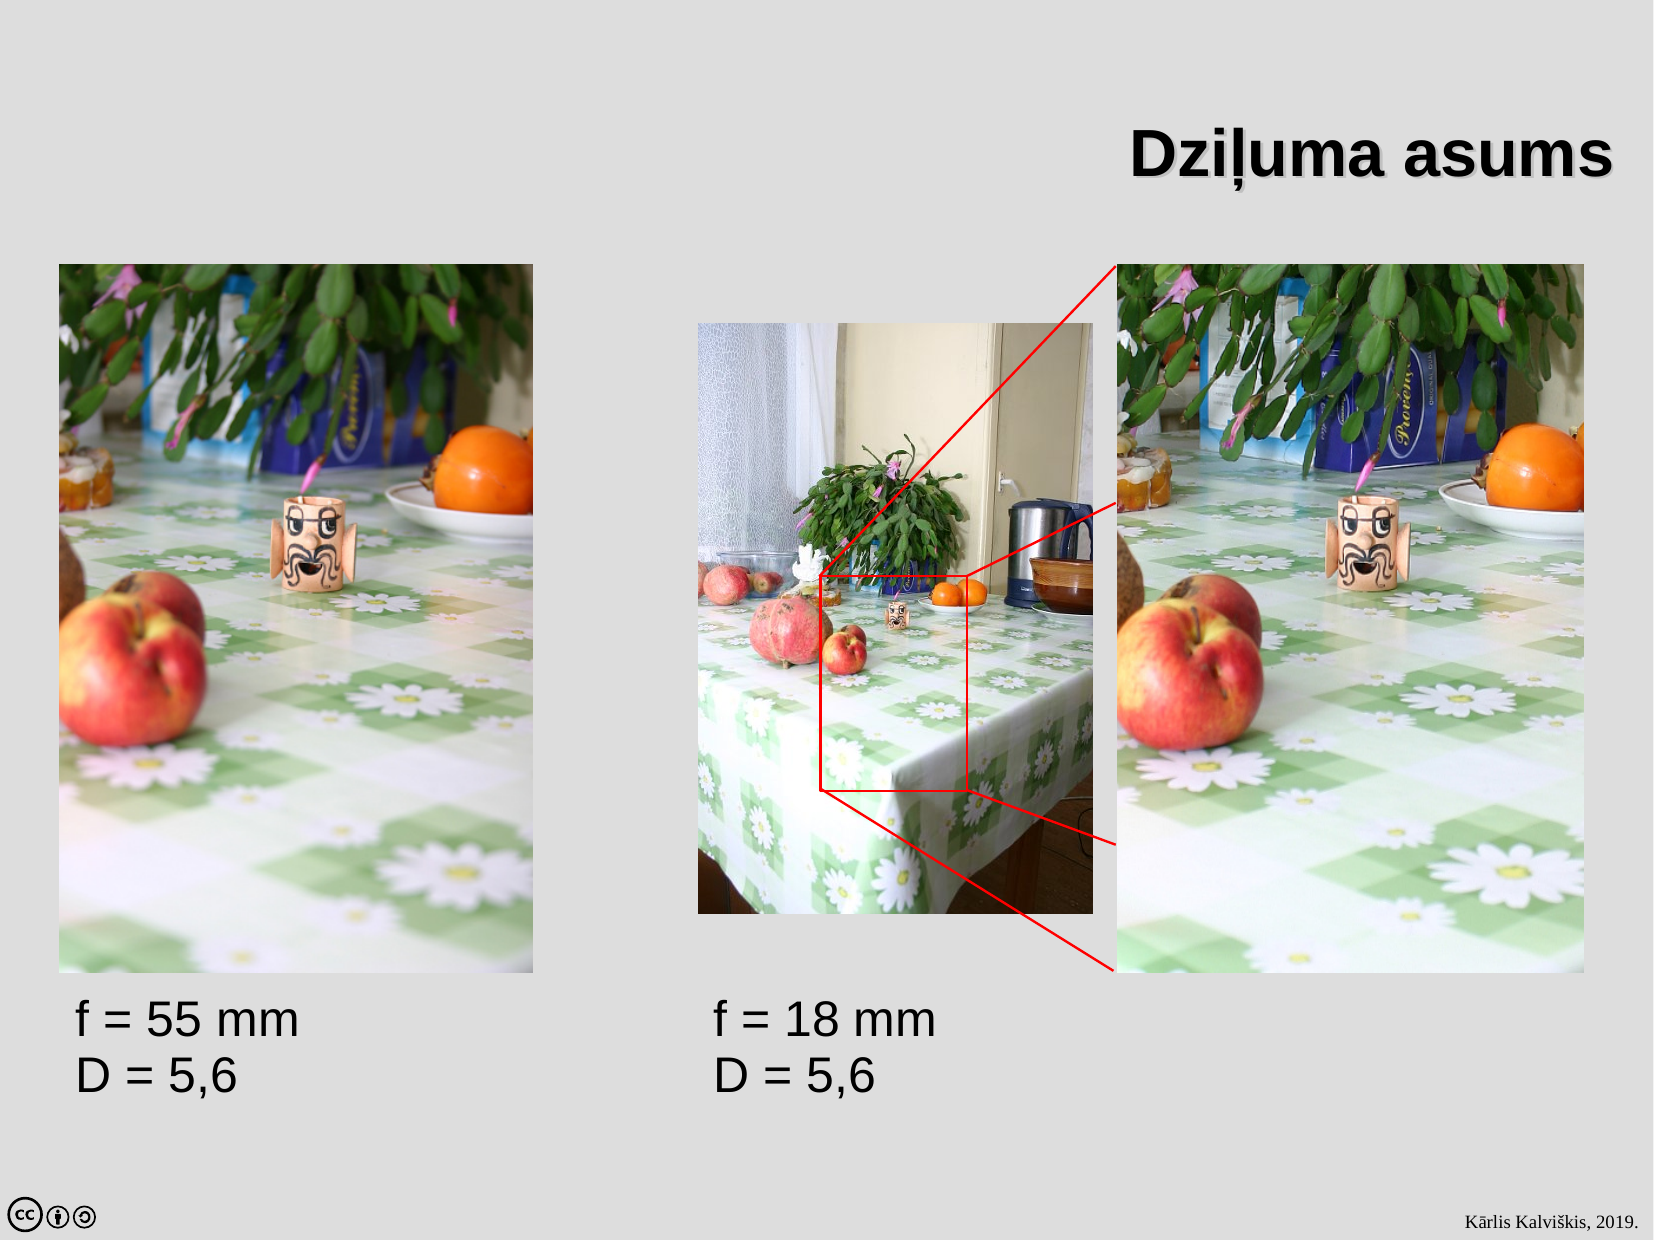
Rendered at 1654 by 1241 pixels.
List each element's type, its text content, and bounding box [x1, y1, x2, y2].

picture [824, 323, 1093, 575]
picture [968, 516, 1093, 834]
text_box f = 55 mm D = 5,6 [61, 983, 316, 1111]
picture [698, 323, 1058, 914]
title Dziļuma asums [42, 49, 1615, 257]
picture [59, 264, 533, 973]
picture [1117, 264, 1584, 973]
picture [822, 577, 966, 790]
picture [830, 792, 1093, 914]
text_box f = 18 mm D = 5,6 [698, 983, 954, 1111]
